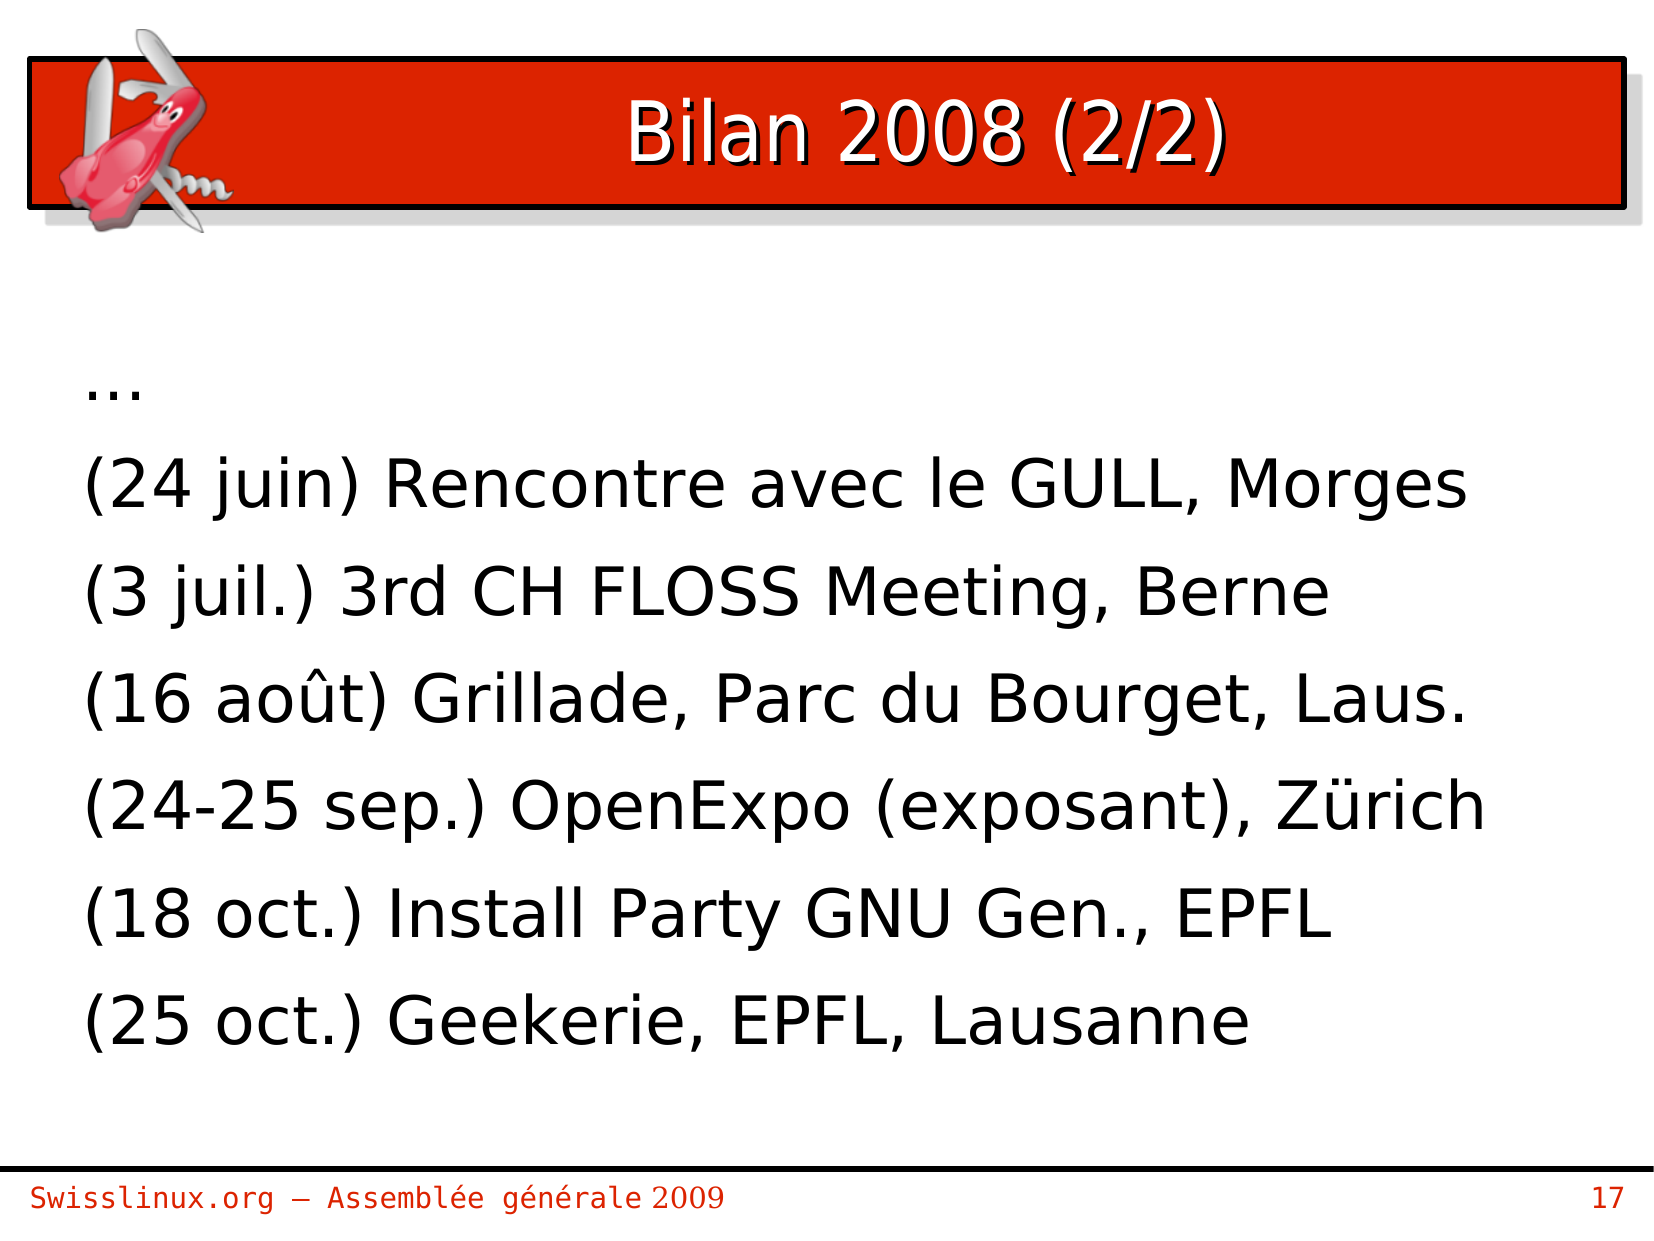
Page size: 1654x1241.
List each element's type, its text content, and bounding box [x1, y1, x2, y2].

picture [59, 29, 234, 233]
list ... (24 juin) Rencontre avec le GULL, Morges (3 juil.) 3rd CH FLOSS Meeting, Berne (16 août) Grillade, Parc du Bourget, Laus. (24-25 sep.) OpenExpo (exposant), Zürich (18 oct.) Install Party GNU Gen., EPFL (25 oct.) Geekerie, EPFL, Lausanne [82, 297, 1571, 1102]
title Bilan 2008 (2/2) [259, 84, 1595, 182]
